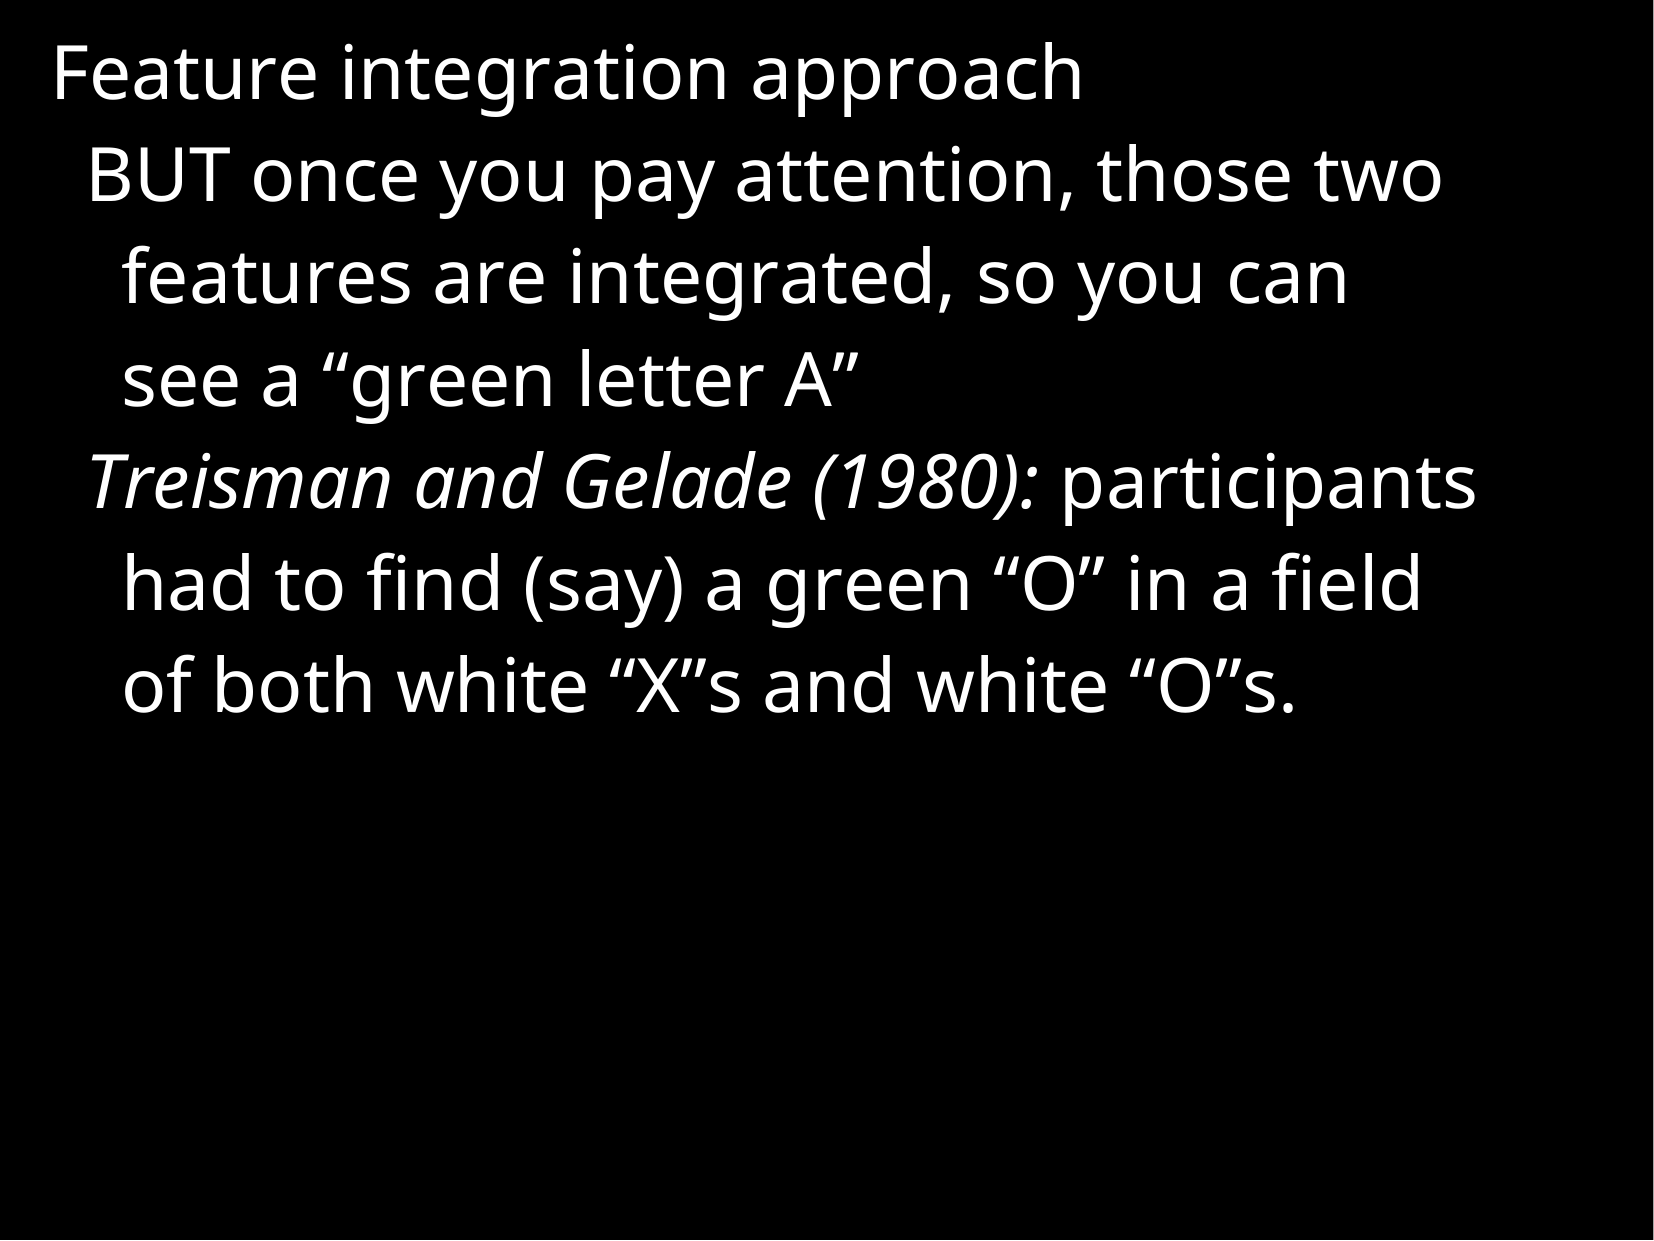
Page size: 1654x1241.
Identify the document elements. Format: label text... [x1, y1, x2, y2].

text_box Feature integration approach BUT once you pay attention, those two features are integrated, so you can see a “green letter A” Treisman and Gelade (1980): participants had to find (say) a green “O” in a field of both white “X”s and white “O”s. [0, 11, 1501, 757]
